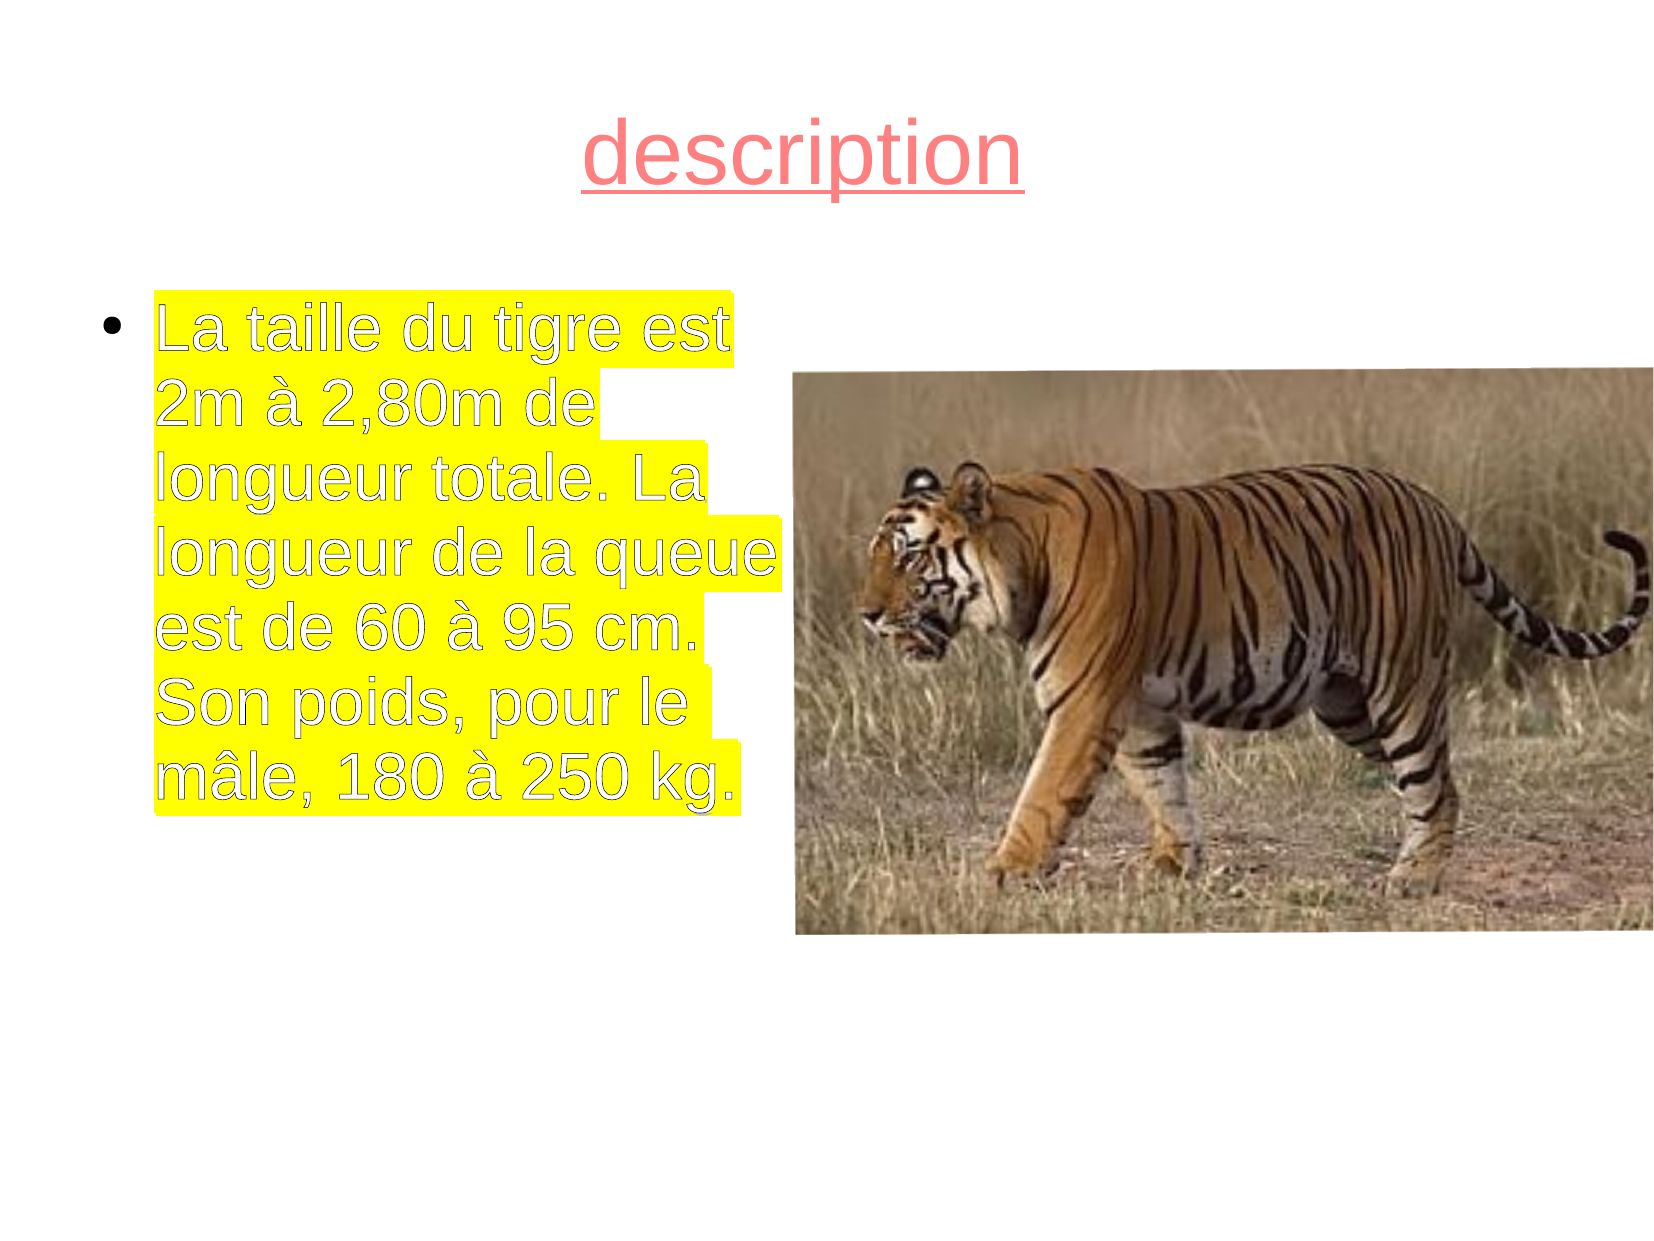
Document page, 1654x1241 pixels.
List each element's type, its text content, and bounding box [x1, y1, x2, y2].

list La taille du tigre est 2m à 2,80m de longueur totale. La longueur de la queue est de 60 à 95 cm. Son poids, pour le mâle, 180 à 250 kg. [82, 290, 809, 1010]
picture [791, 366, 1654, 935]
title description [59, 49, 1548, 257]
